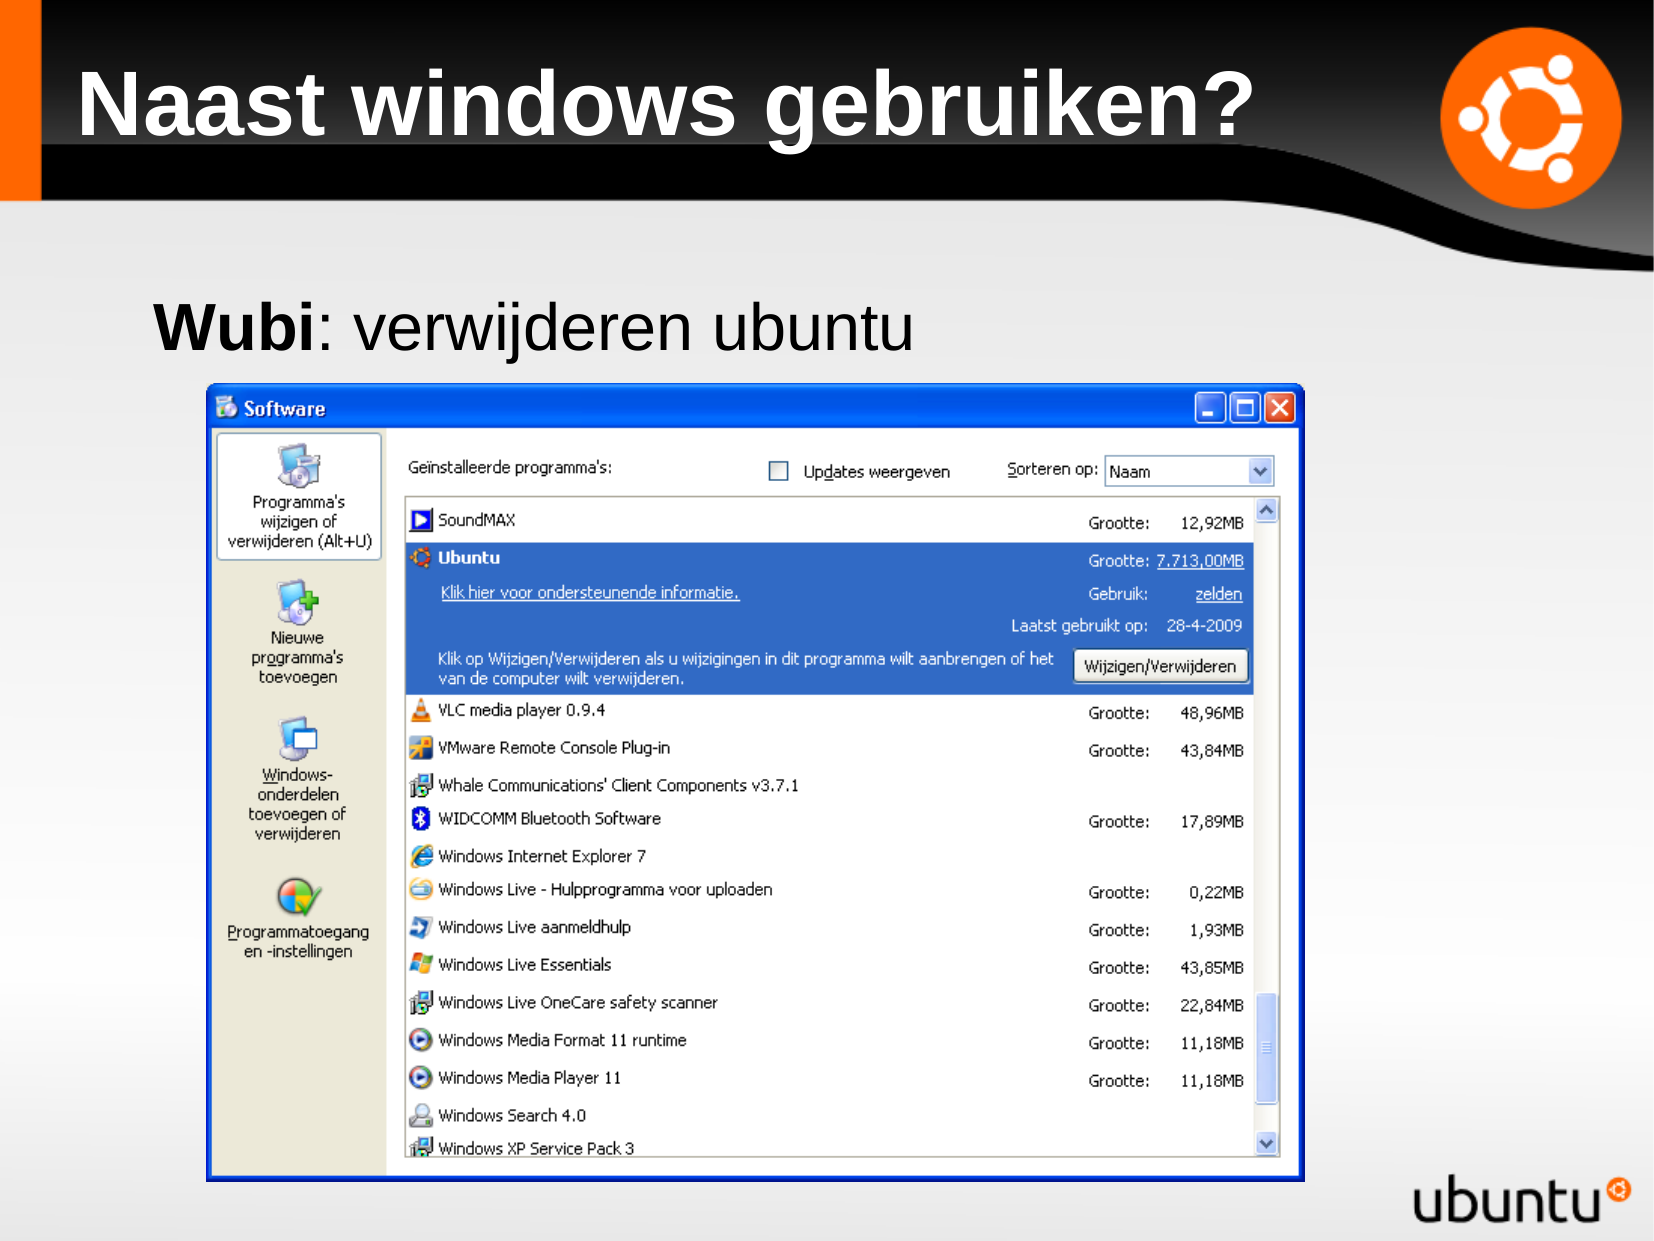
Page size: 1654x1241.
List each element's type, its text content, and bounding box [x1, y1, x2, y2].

picture [0, 0, 1654, 1241]
title Naast windows gebruiken? [76, 7, 1565, 200]
list Wubi: verwijderen ubuntu [82, 290, 1571, 1094]
